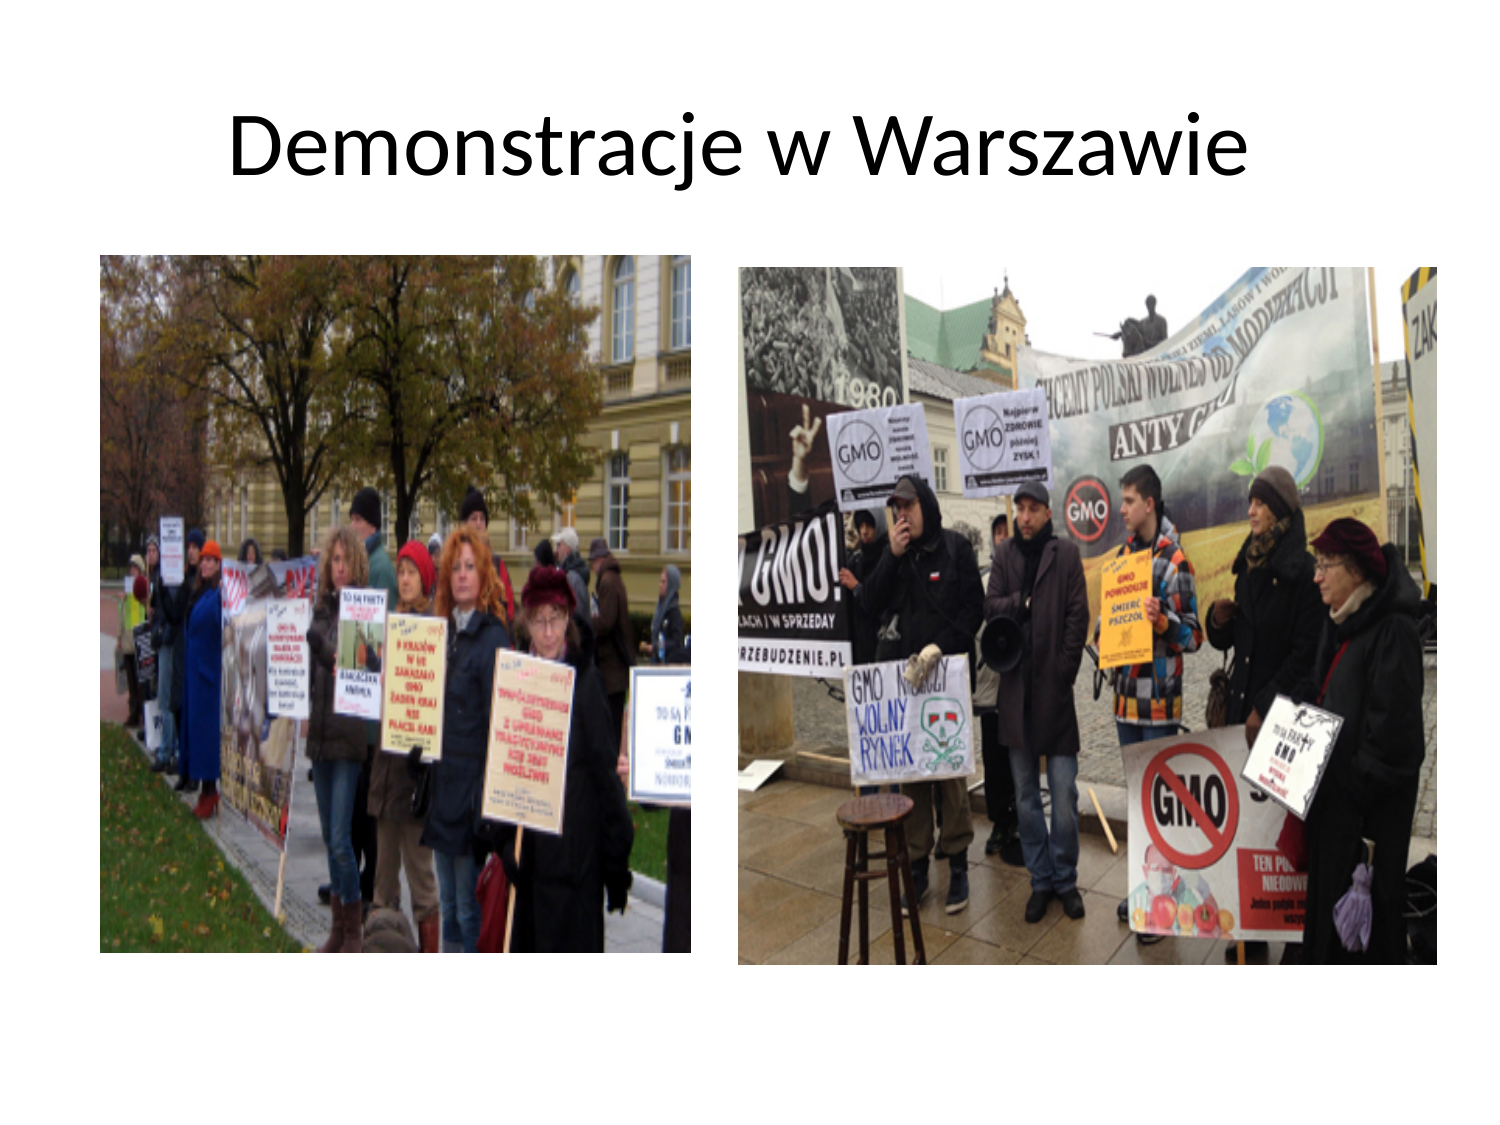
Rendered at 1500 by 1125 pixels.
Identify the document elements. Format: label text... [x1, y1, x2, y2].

picture [100, 255, 691, 953]
picture [738, 267, 1437, 965]
title Demonstracje w Warszawie [75, 45, 1426, 233]
